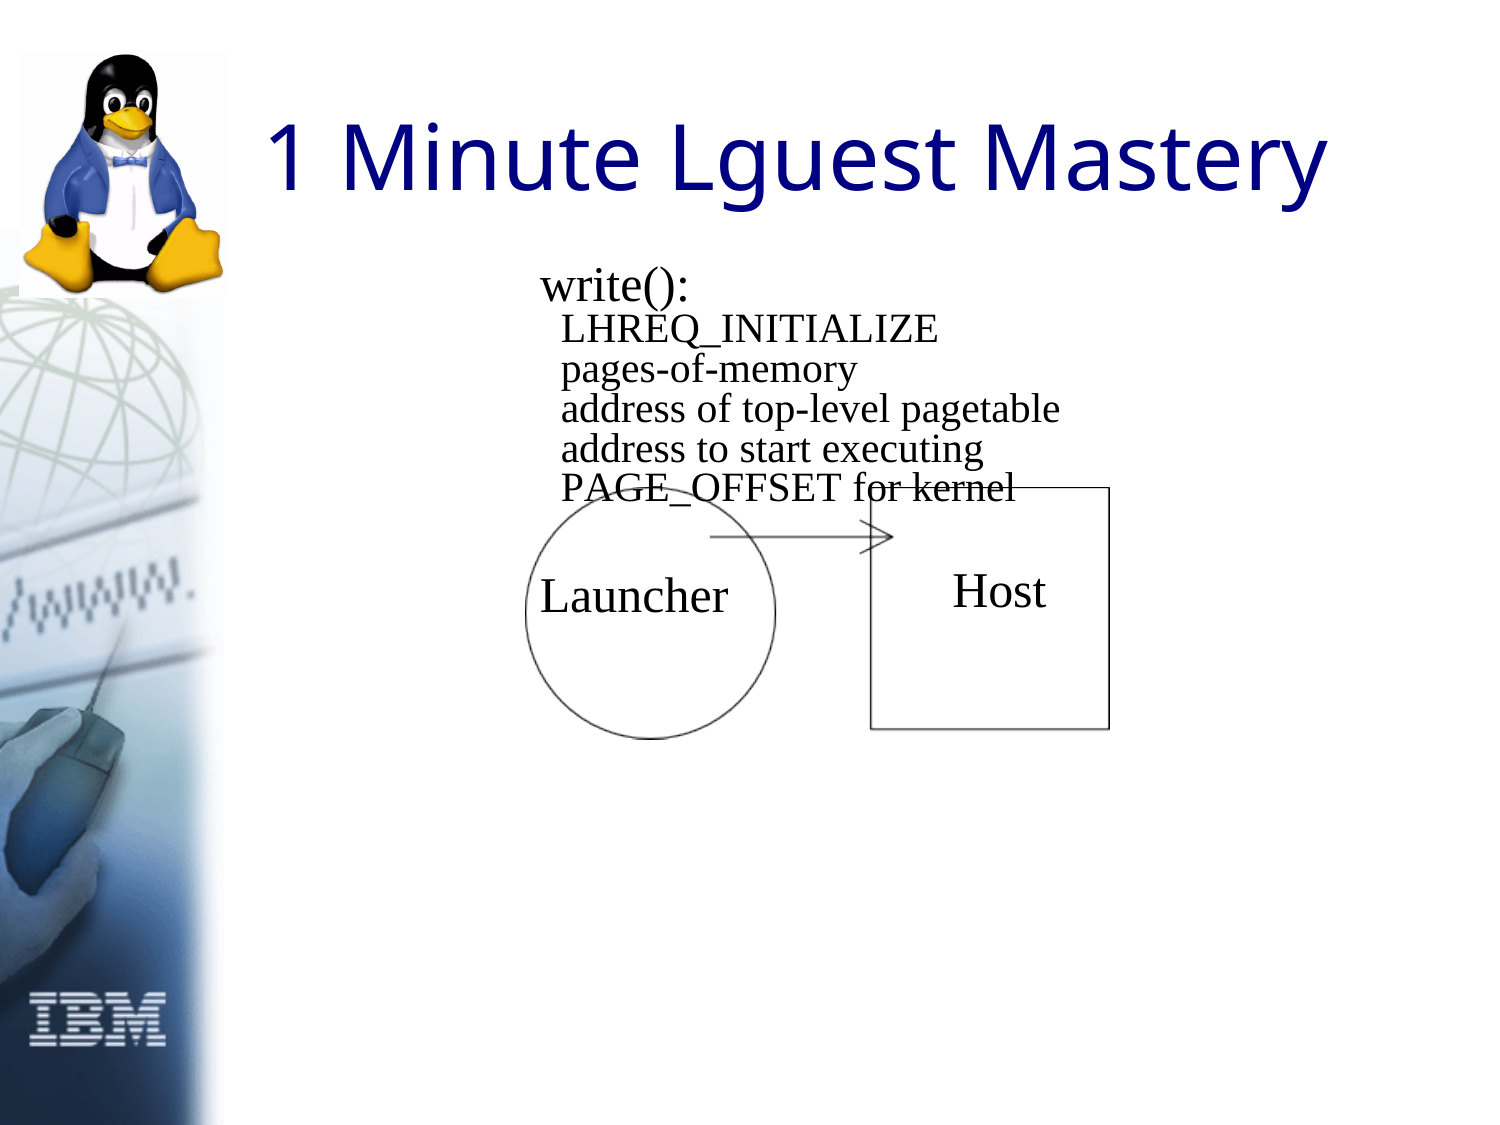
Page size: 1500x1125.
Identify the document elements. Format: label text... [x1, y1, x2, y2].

text_box Launcher [525, 567, 751, 638]
text_box Host [937, 562, 1163, 633]
text_box write(): LHREQ_INITIALIZE pages-of-memory address of top-level pagetable address to start executing PAGE_OFFSET for kernel [525, 256, 1163, 526]
picture [525, 526, 1110, 740]
title 1 Minute Lguest Mastery [262, 37, 1413, 273]
